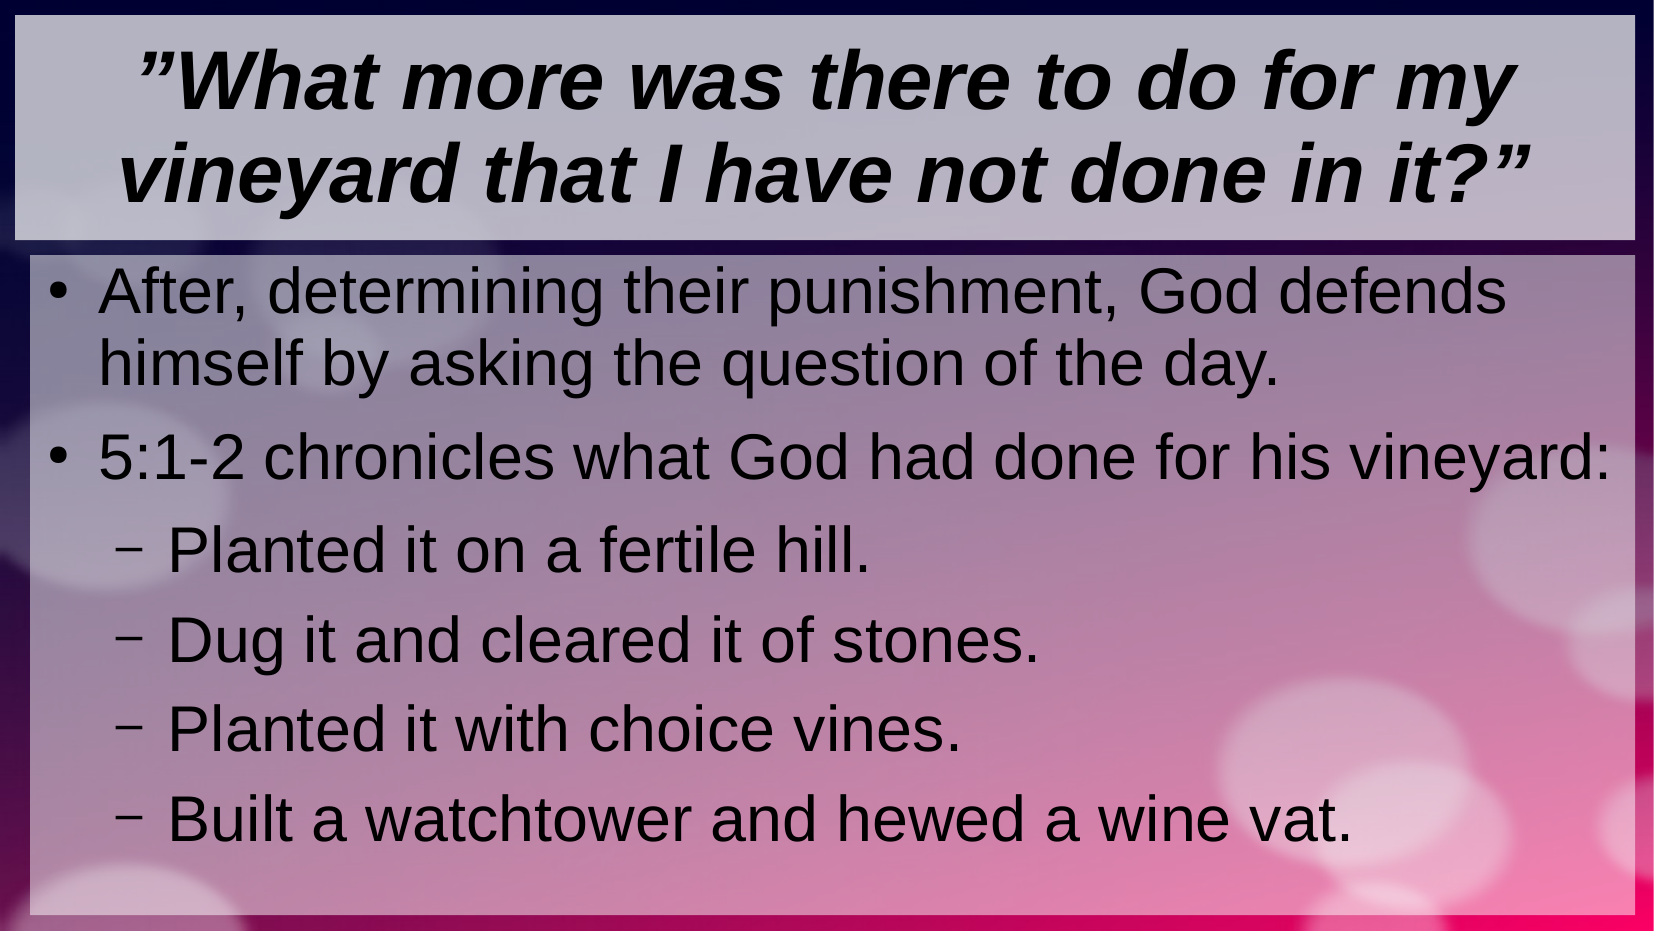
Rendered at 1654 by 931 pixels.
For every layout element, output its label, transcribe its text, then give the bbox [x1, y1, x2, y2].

list After, determining their punishment, God defends himself by asking the question of the day. 5:1-2 chronicles what God had done for his vineyard: Planted it on a fertile hill. Dug it and cleared it of stones. Planted it with choice vines. Built a watchtower and hewed a wine vat. [30, 255, 1636, 916]
title ”What more was there to do for my vineyard that I have not done in it?” [15, 15, 1636, 241]
picture [0, 0, 1654, 931]
